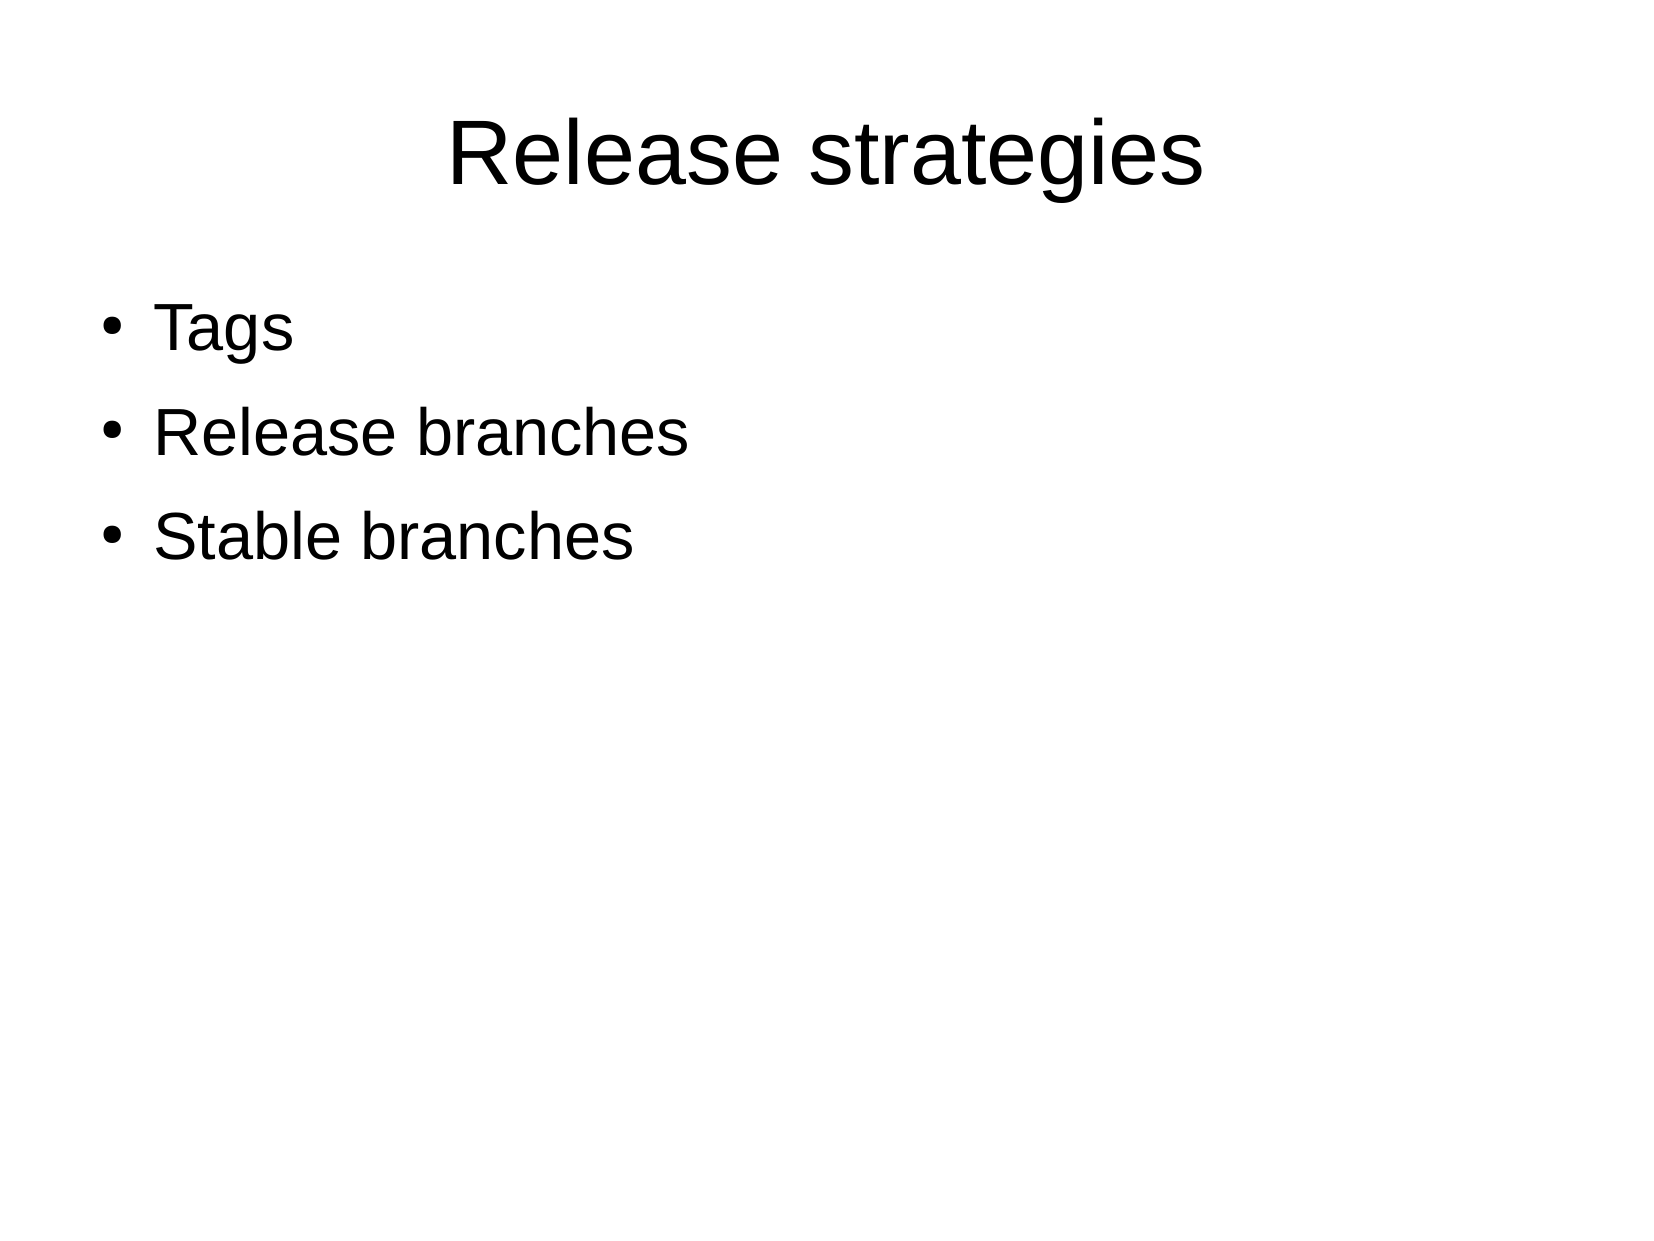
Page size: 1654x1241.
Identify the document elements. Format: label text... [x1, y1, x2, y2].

title Release strategies [82, 49, 1571, 257]
list Tags Release branches Stable branches [82, 290, 1538, 1010]
